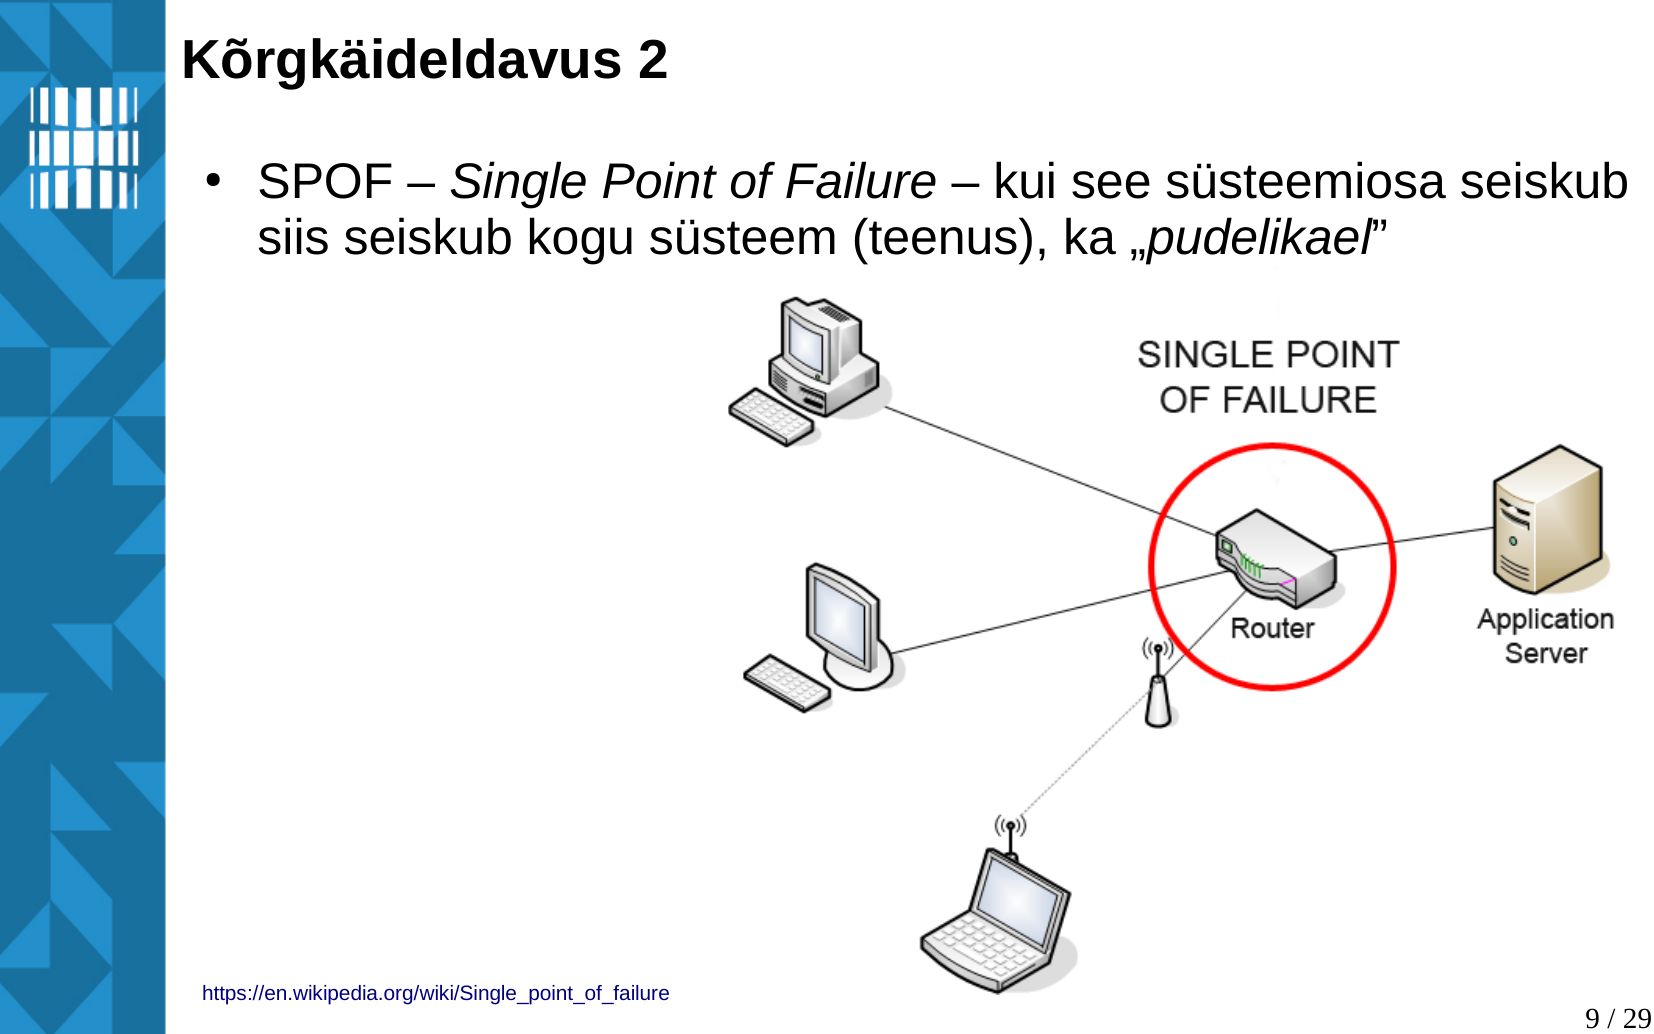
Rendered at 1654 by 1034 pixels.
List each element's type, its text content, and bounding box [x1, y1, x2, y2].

picture [728, 266, 1636, 995]
text_box https://en.wikipedia.org/wiki/Single_point_of_failure [187, 974, 709, 1013]
list SPOF – Single Point of Failure – kui see süsteemiosa seiskub siis seiskub kogu süsteem (teenus), ka „pudelikael” [186, 153, 1642, 266]
title Kõrgkäideldavus 2 [181, 17, 1583, 101]
